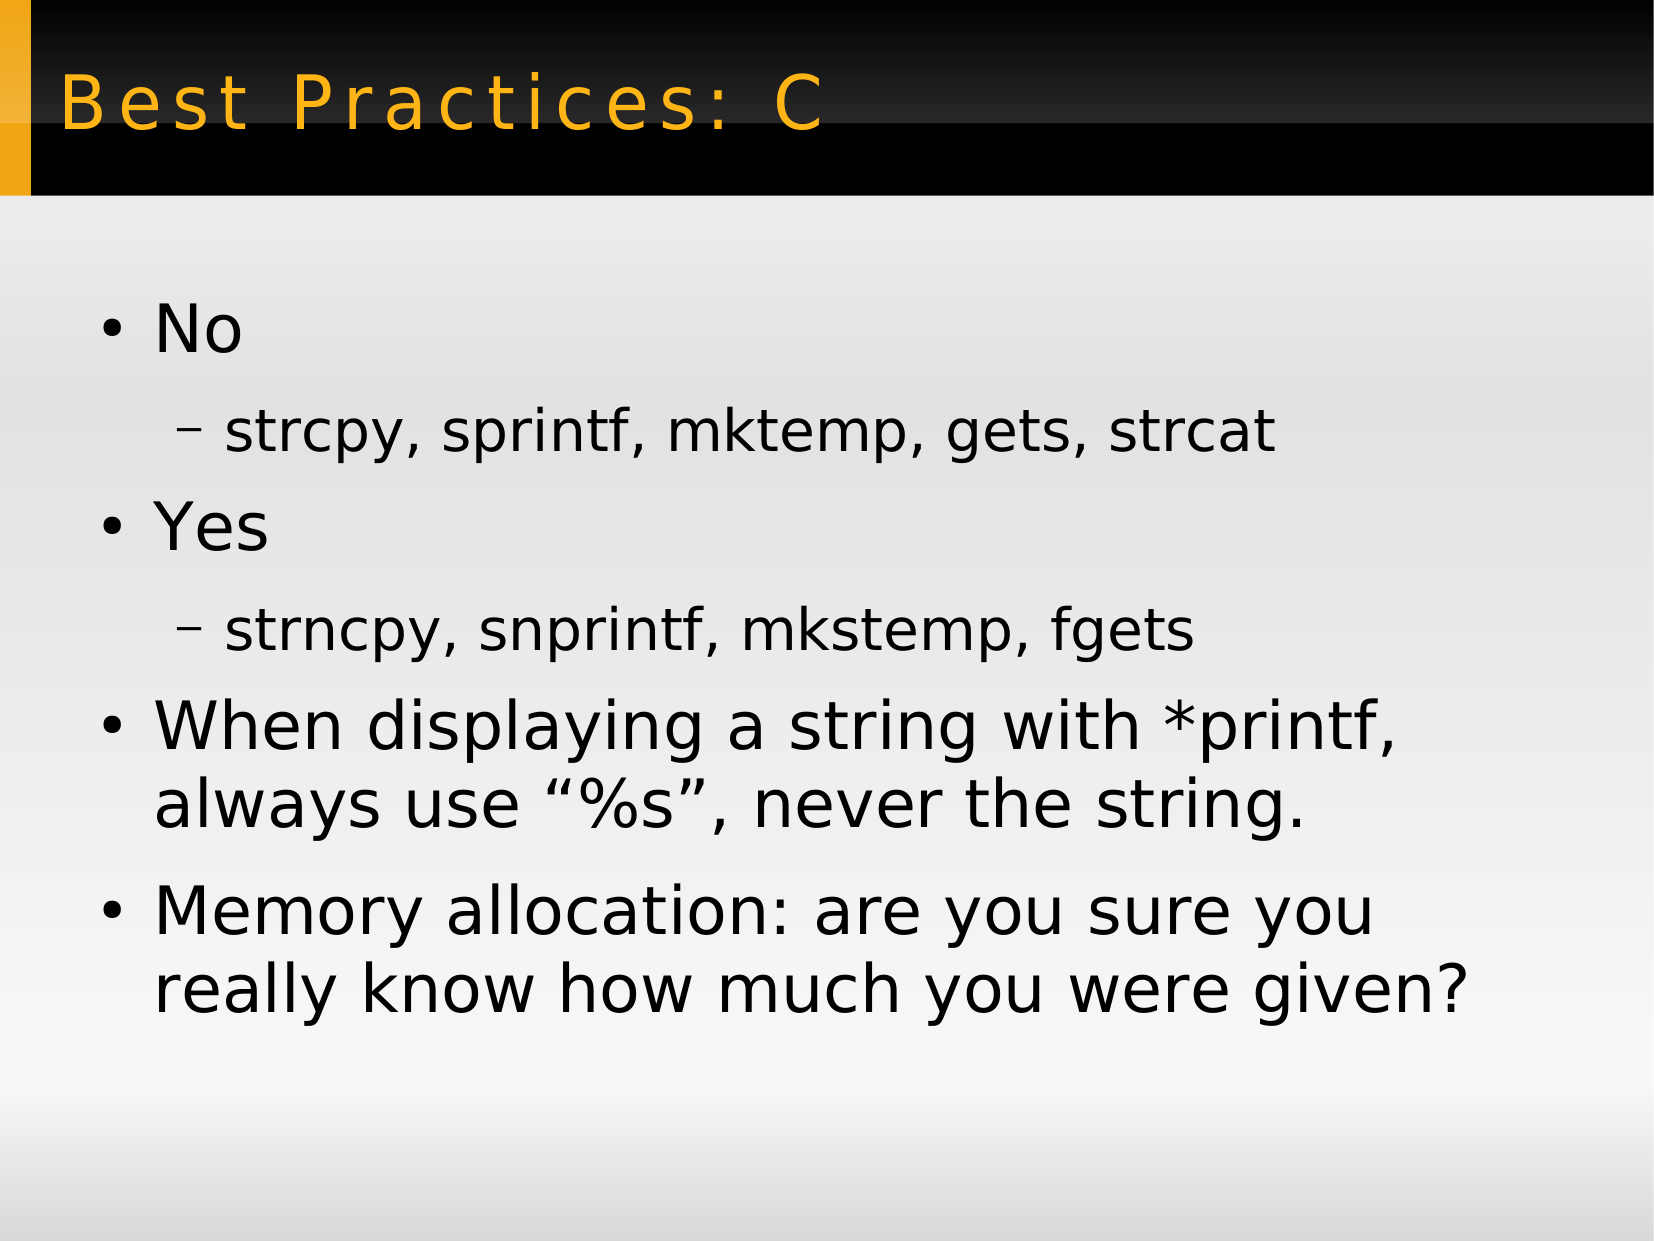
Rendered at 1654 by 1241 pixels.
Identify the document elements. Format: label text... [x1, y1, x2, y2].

list No strcpy, sprintf, mktemp, gets, strcat Yes strncpy, snprintf, mkstemp, fgets When displaying a string with *printf, always use “%s”, never the string. Memory allocation: are you sure you really know how much you were given? [82, 290, 1571, 1094]
title Best Practices: C [59, 29, 1270, 178]
picture [0, 0, 1654, 1241]
